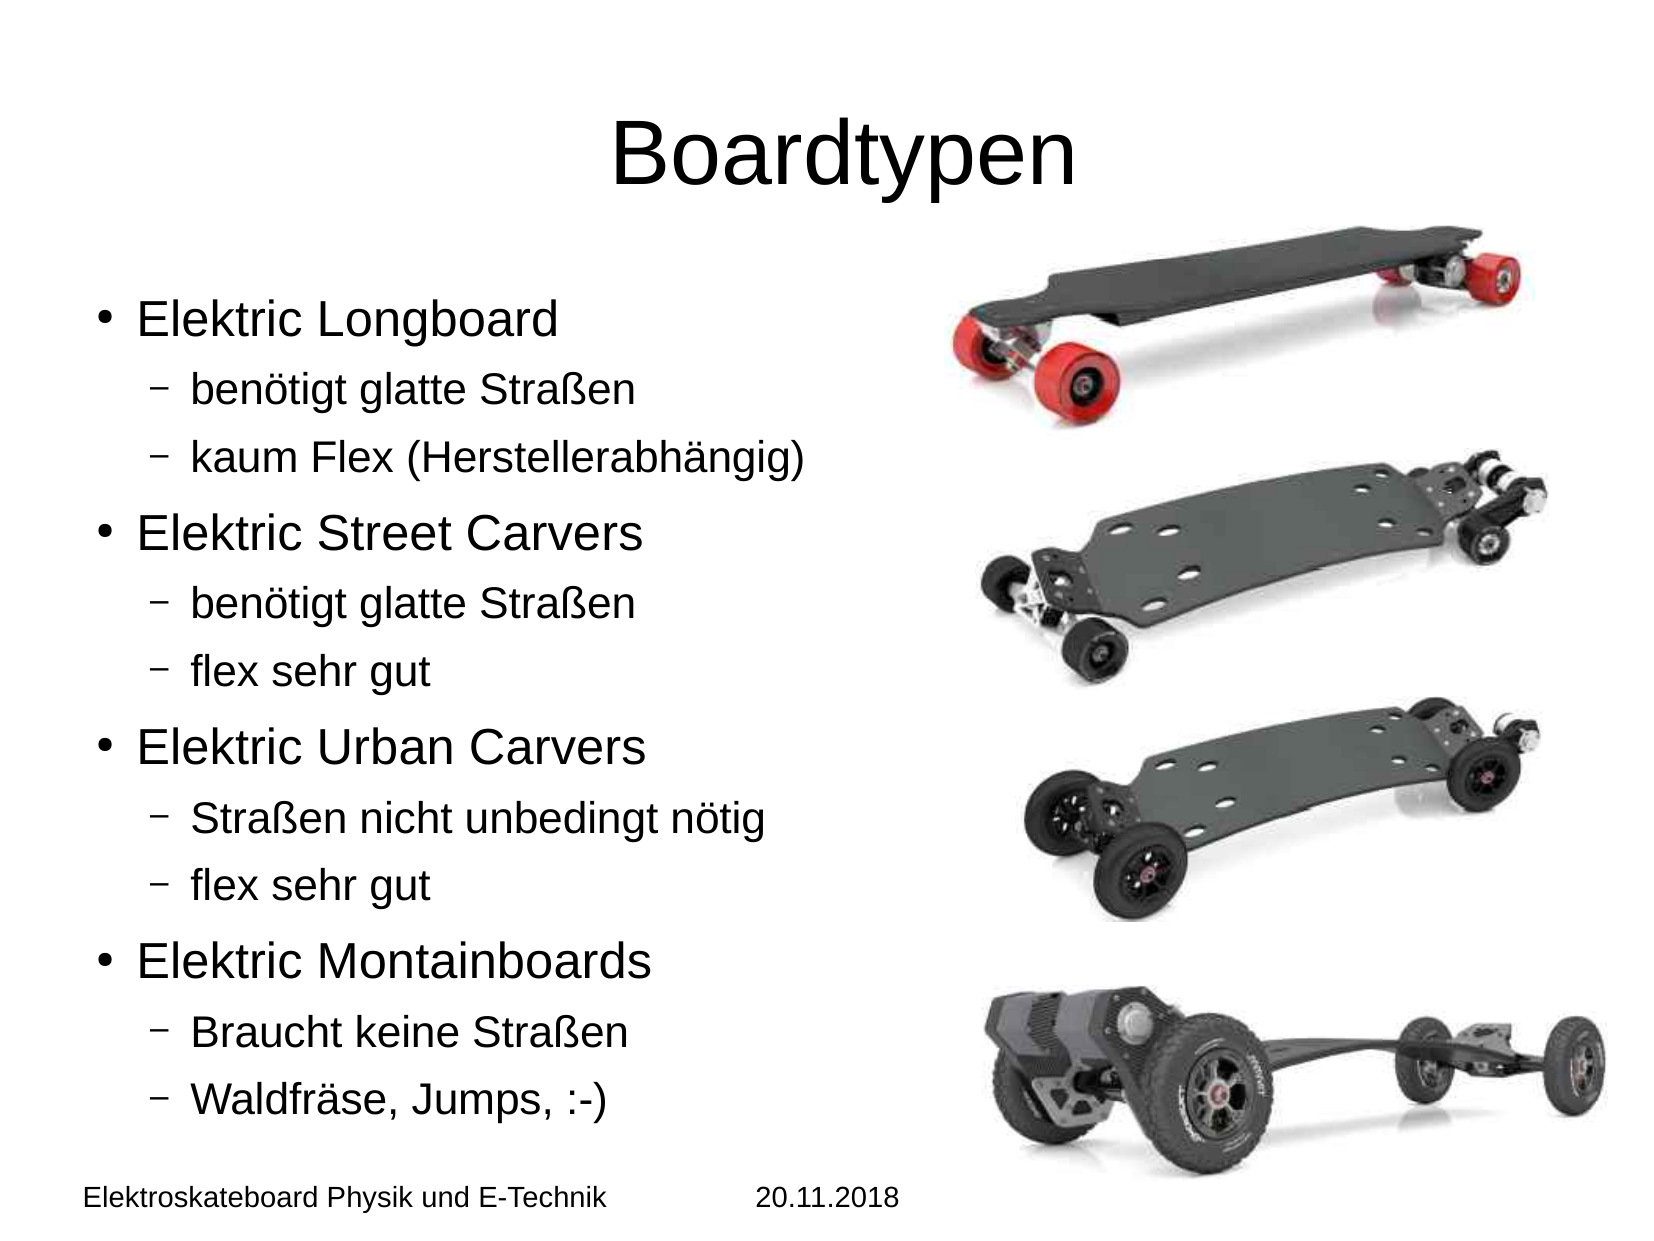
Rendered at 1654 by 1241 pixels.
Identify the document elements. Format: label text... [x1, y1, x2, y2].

title Boardtypen [82, 49, 1571, 257]
list Elektric Longboard benötigt glatte Straßen kaum Flex (Herstellerabhängig) Elektric Street Carvers benötigt glatte Straßen flex sehr gut Elektric Urban Carvers Straßen nicht unbedingt nötig flex sehr gut Elektric Montainboards Braucht keine Straßen Waldfräse, Jumps, :-) [82, 290, 1571, 1134]
picture [1015, 696, 1549, 922]
picture [980, 985, 1608, 1182]
picture [944, 200, 1535, 440]
picture [975, 448, 1549, 690]
